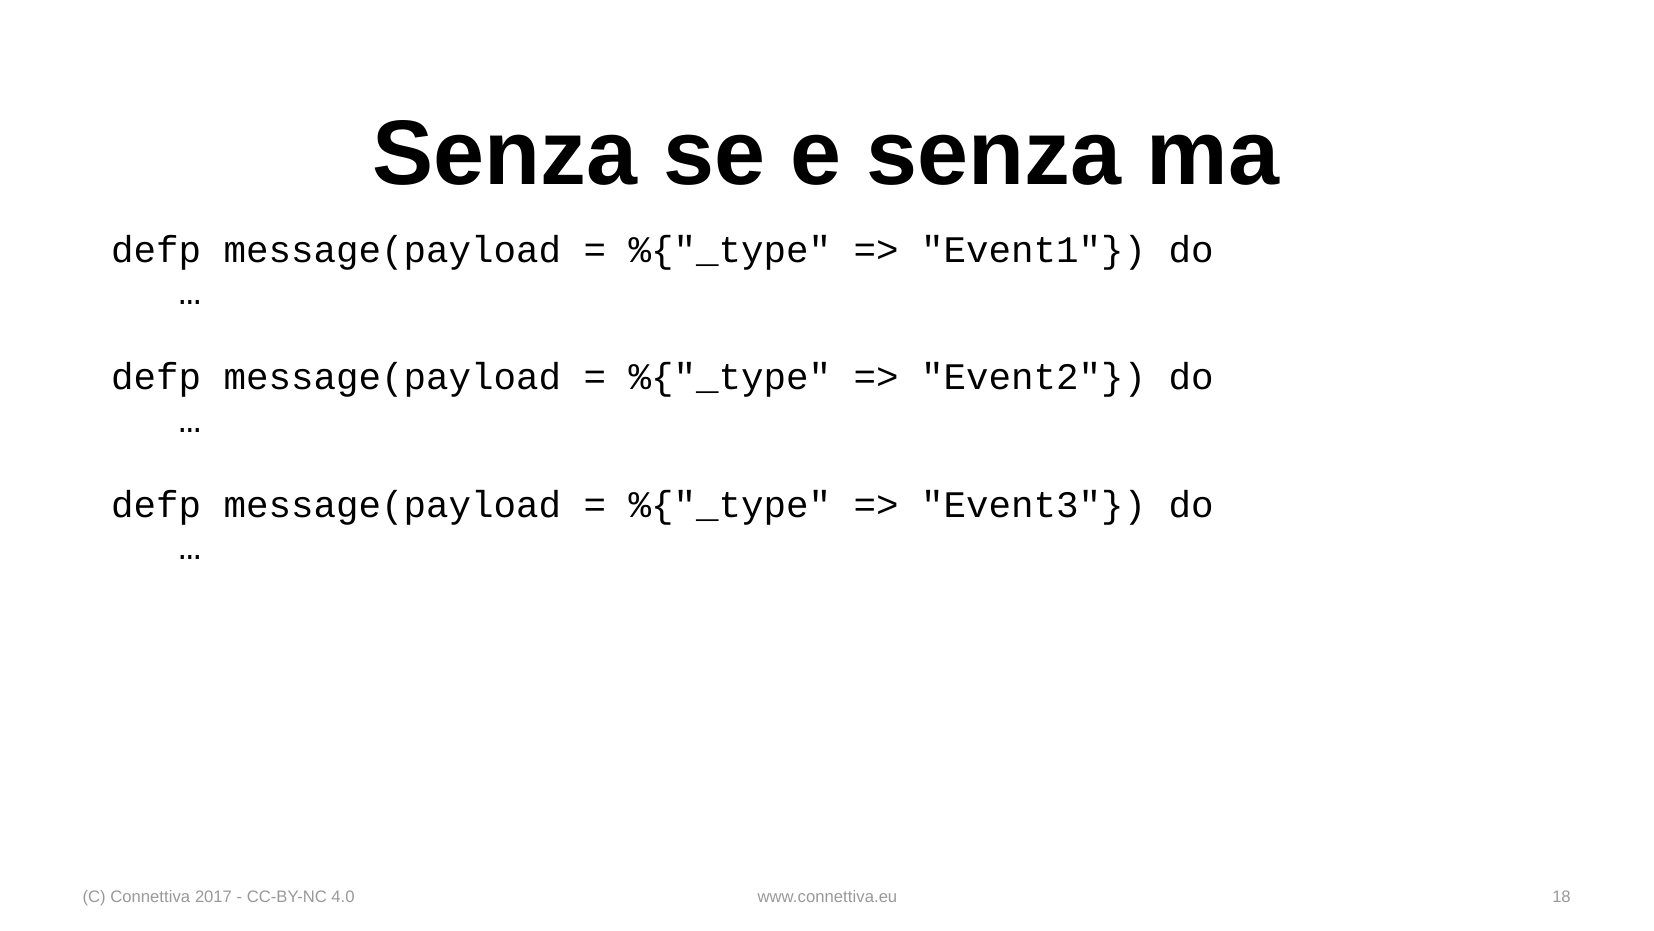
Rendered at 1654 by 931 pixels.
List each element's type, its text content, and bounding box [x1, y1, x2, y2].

text_box defp message(payload = %{"_type" => "Event1"}) do … defp message(payload = %{"_type" => "Event2"}) do … defp message(payload = %{"_type" => "Event3"}) do … [96, 223, 1566, 712]
title Senza se e senza ma [82, 49, 1571, 257]
